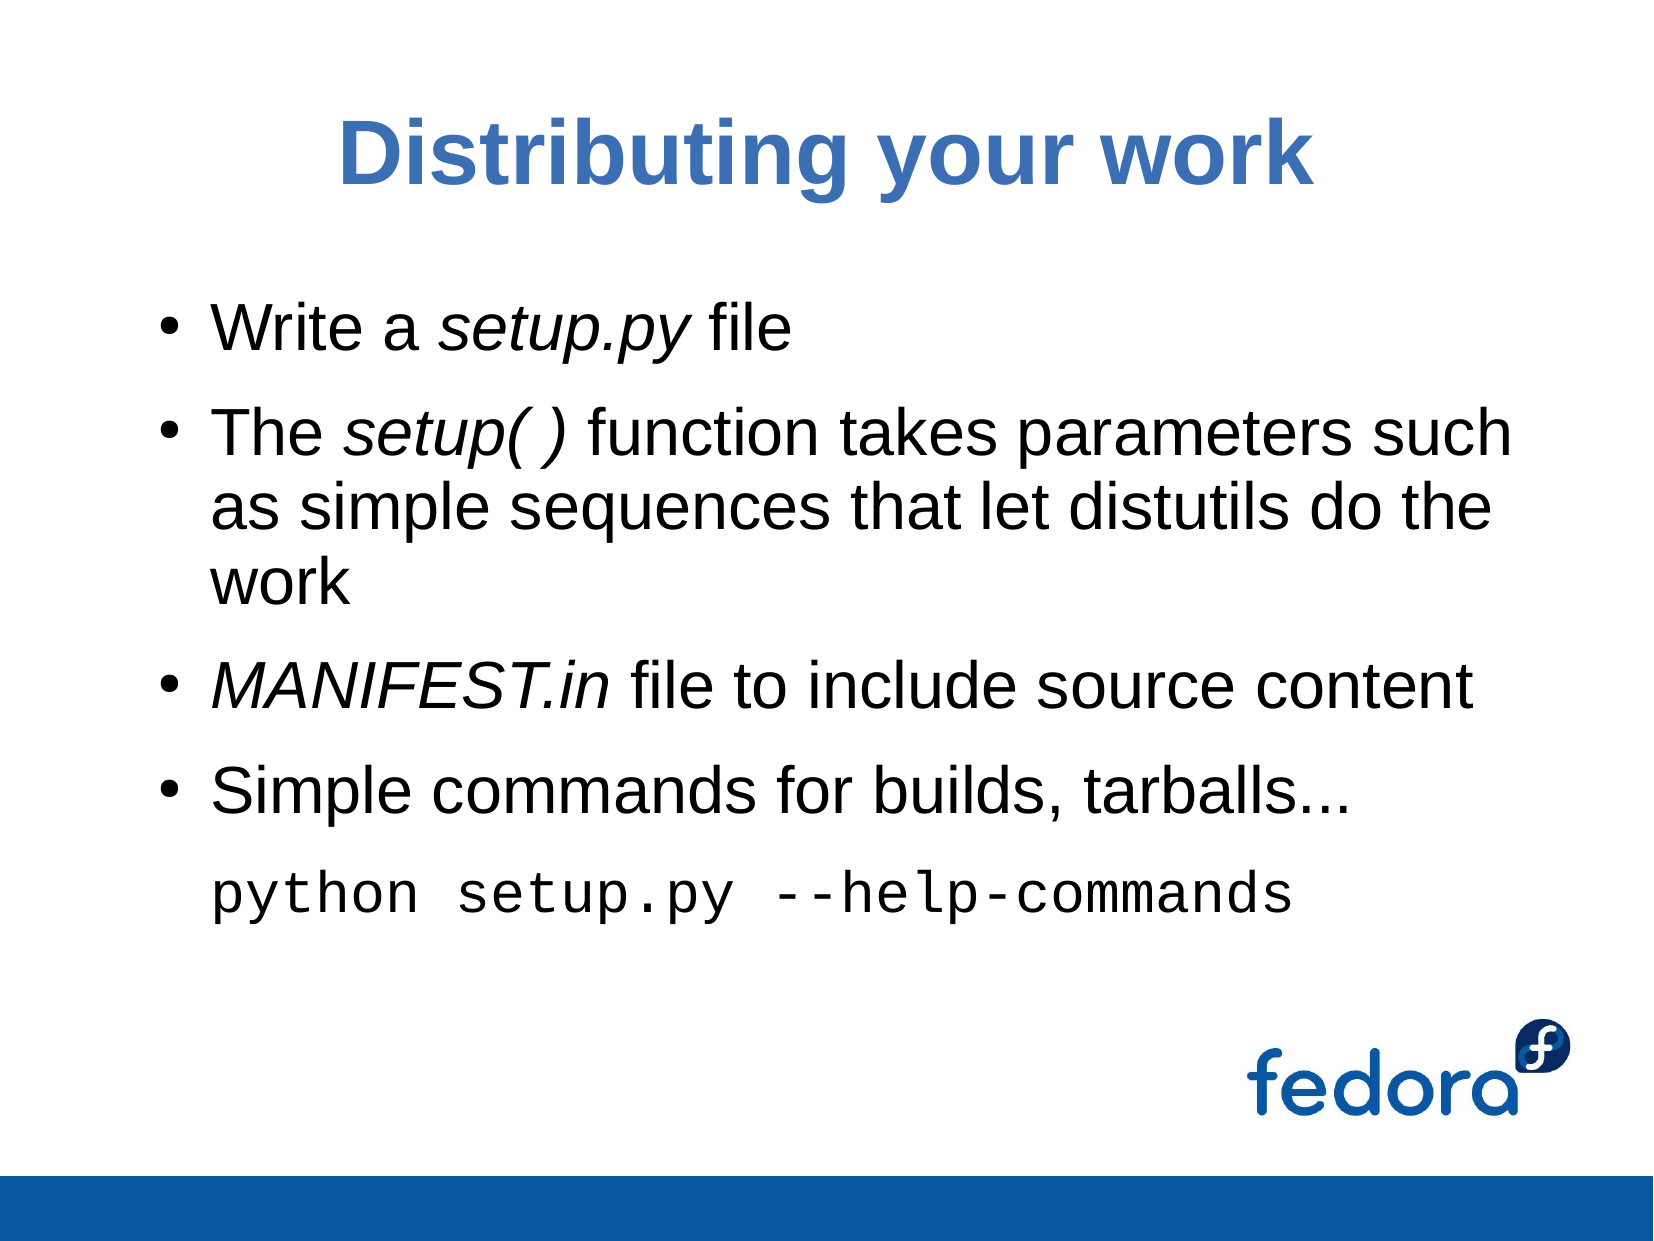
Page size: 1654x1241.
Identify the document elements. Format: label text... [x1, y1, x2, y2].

title Distributing your work [82, 56, 1571, 250]
list Write a setup.py file The setup( ) function takes parameters such as simple sequences that let distutils do the work MANIFEST.in file to include source content Simple commands for builds, tarballs... python setup.py --help-commands [82, 290, 1571, 1095]
picture [0, 1176, 1653, 1241]
picture [1237, 1010, 1576, 1125]
